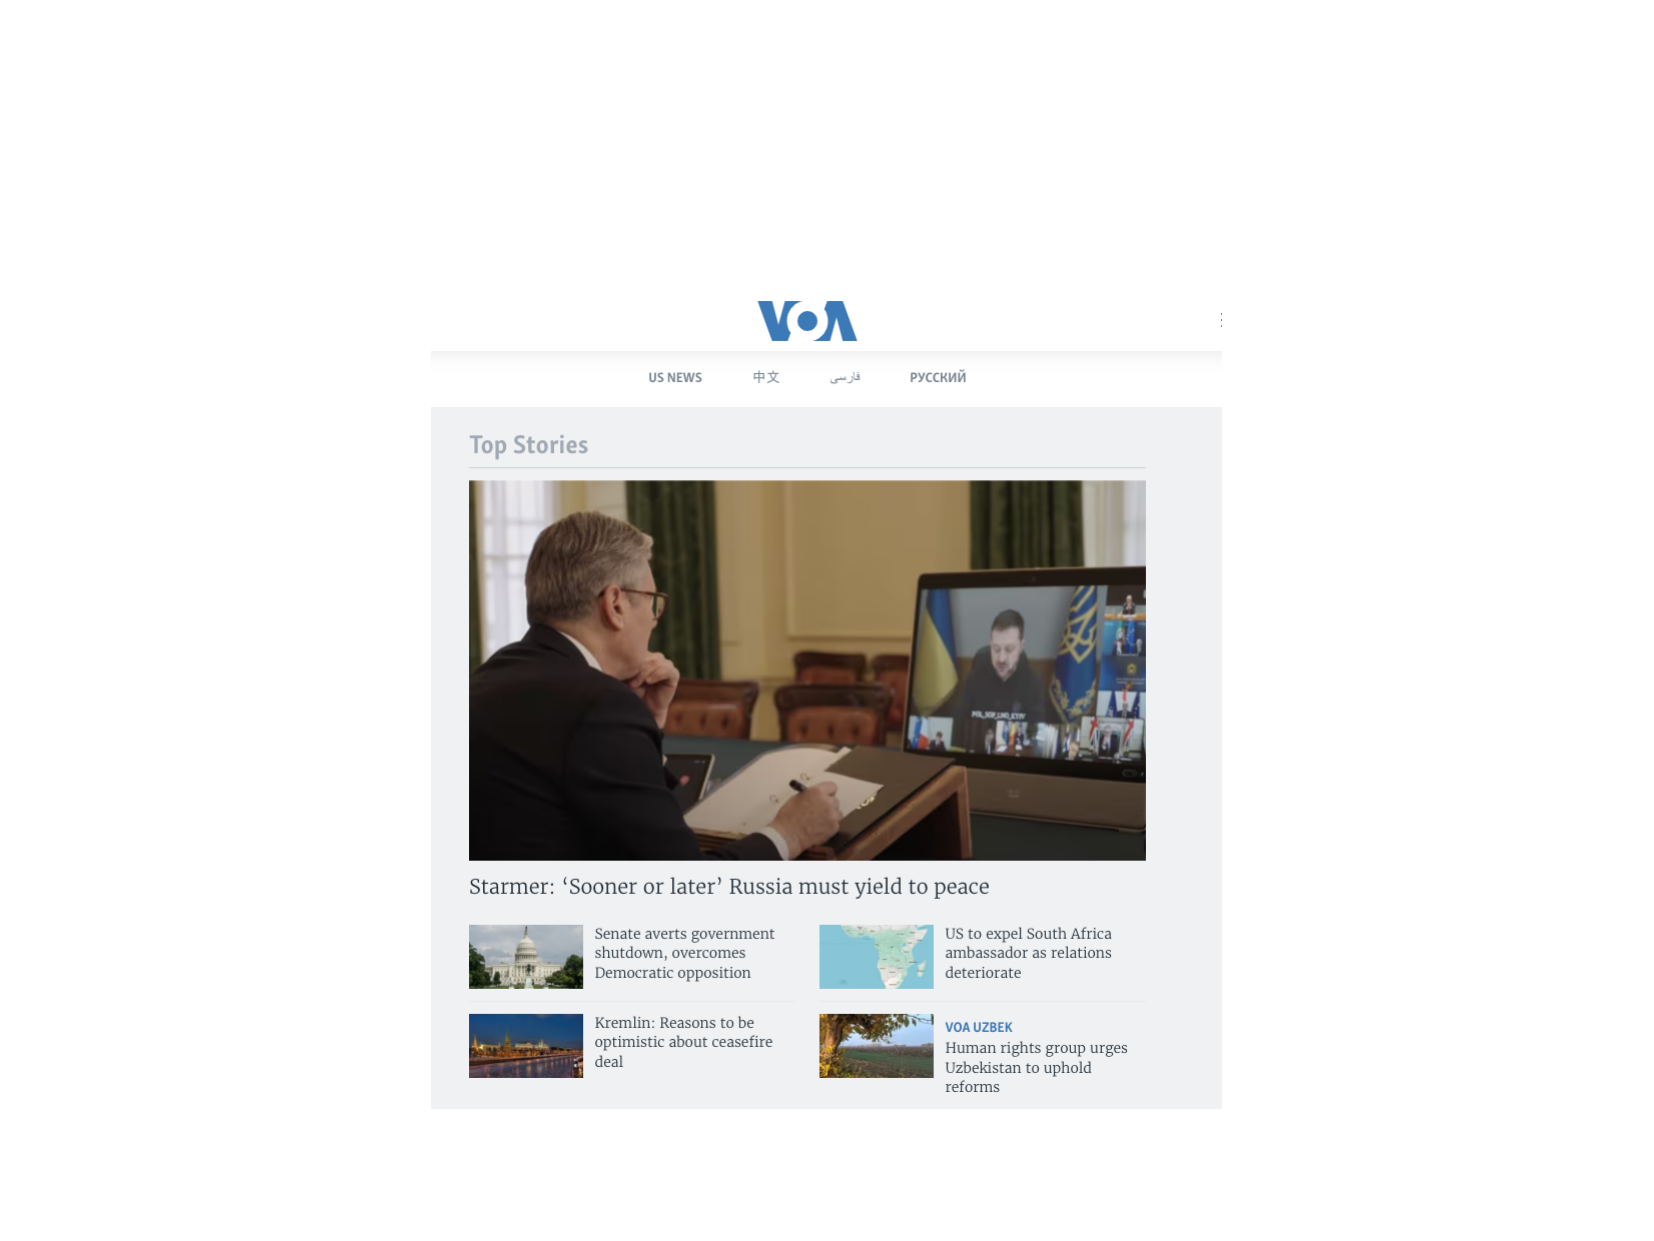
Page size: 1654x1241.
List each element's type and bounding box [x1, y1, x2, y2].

picture [431, 290, 1222, 1109]
